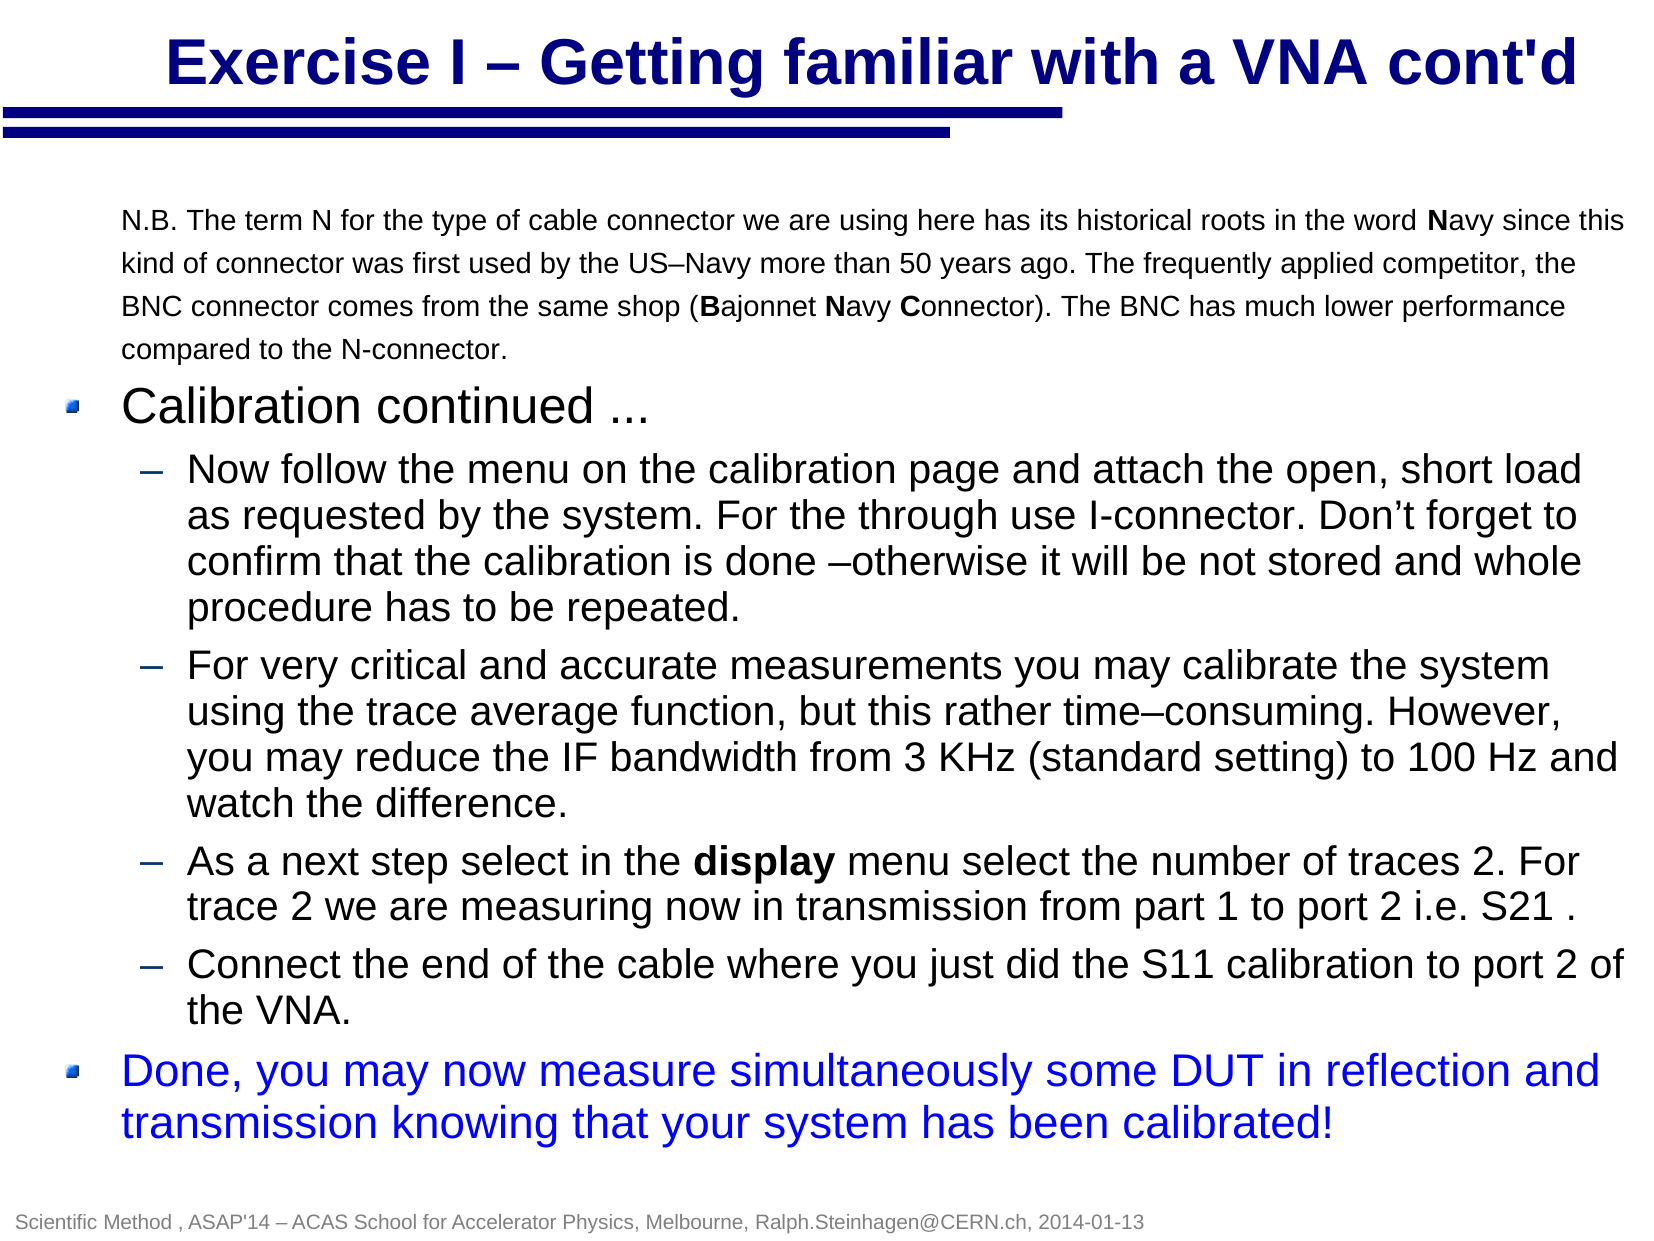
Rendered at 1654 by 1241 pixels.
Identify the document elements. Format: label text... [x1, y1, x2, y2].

title Exercise I – Getting familiar with a VNA cont'd [165, 0, 1614, 124]
list N.B. The term N for the type of cable connector we are using here has its historical roots in the word Navy since this kind of connector was first used by the US–Navy more than 50 years ago. The frequently applied competitor, the BNC connector comes from the same shop (Bajonnet Navy Connector). The BNC has much lower performance compared to the N-connector. Calibration continued ... Now follow the menu on the calibration page and attach the open, short load as requested by the system. For the through use I-connector. Don’t forget to confirm that the calibration is done –otherwise it will be not stored and whole procedure has to be repeated. For very critical and accurate measurements you may calibrate the system using the trace average function, but this rather time–consuming. However, you may reduce the IF bandwidth from 3 KHz (standard setting) to 100 Hz and watch the difference. As a next step select in the display menu select the number of traces 2. For trace 2 we are measuring now in transmission from part 1 to port 2 i.e. S21 . Connect the end of the cable where you just did the S11 calibration to port 2 of the VNA. Done, you may now measure simultaneously some DUT in reflection and transmission knowing that your system has been calibrated! [65, 192, 1628, 1205]
